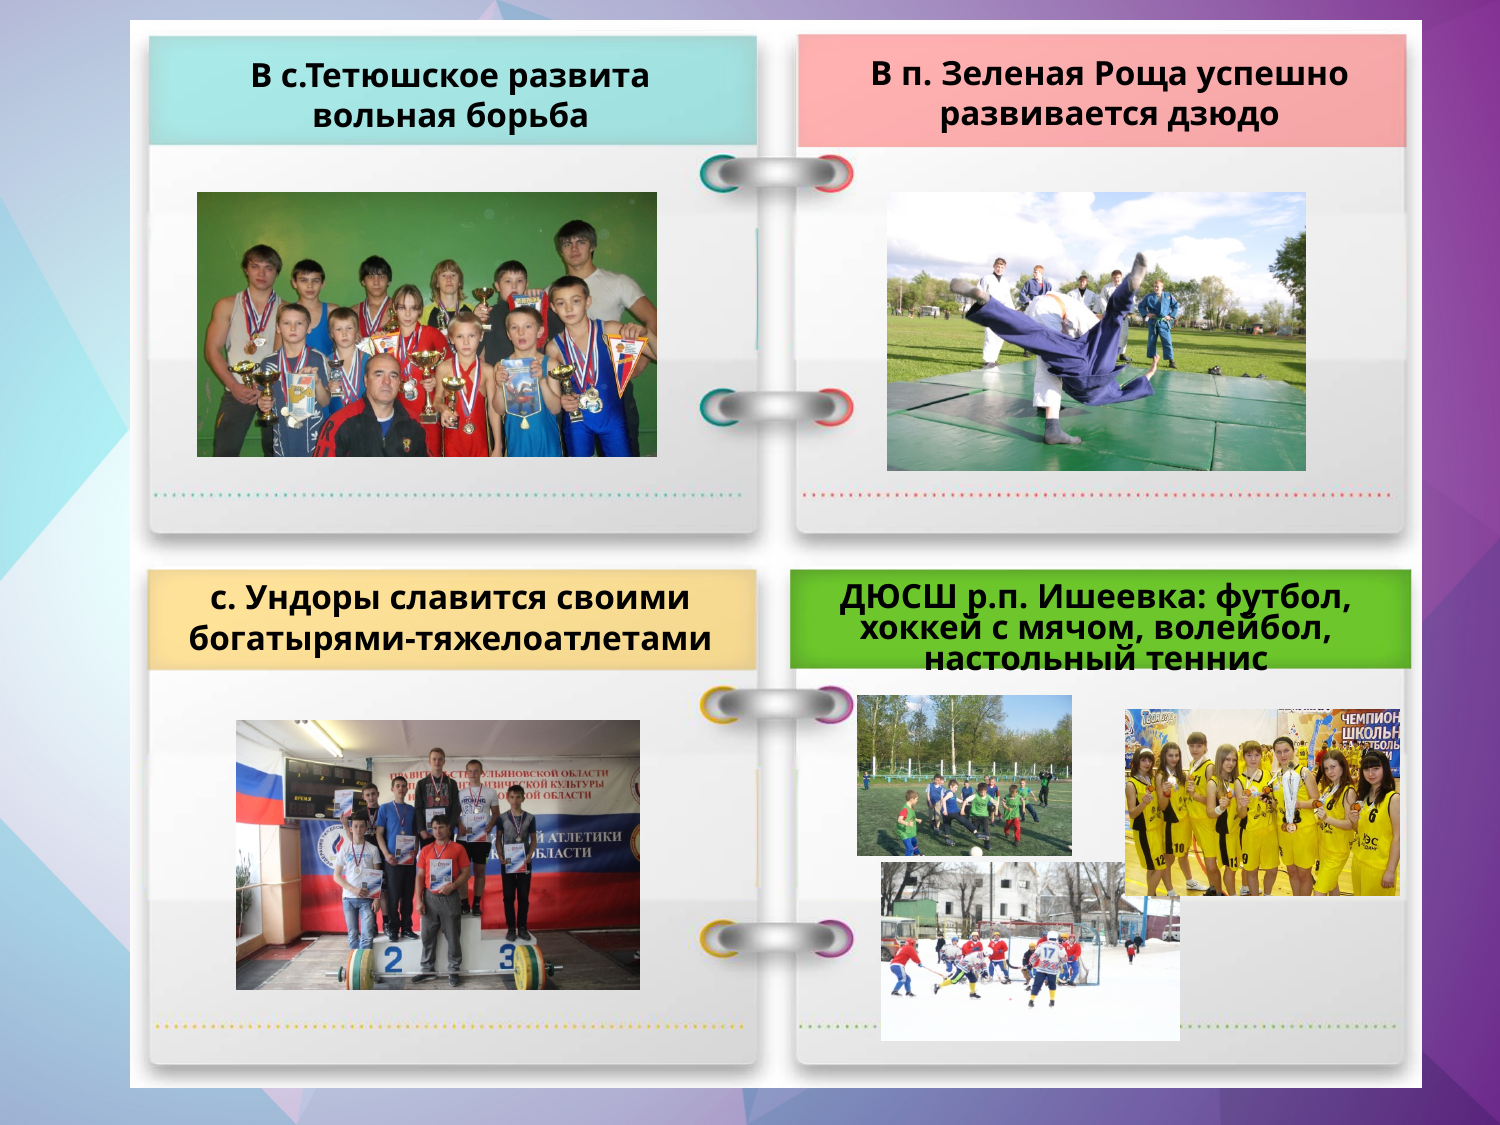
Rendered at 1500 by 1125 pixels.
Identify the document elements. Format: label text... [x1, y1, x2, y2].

text_box с. Ундоры славится своими богатырями-тяжелоатлетами [160, 569, 741, 666]
text_box В с.Тетюшское развита вольная борьба [160, 46, 741, 143]
text_box В п. Зеленая Роща успешно развивается дзюдо [798, 44, 1422, 141]
picture [130, 20, 1422, 1088]
text_box ДЮСШ р.п. Ишеевка: футбол, хоккей с мячом, волейбол, настольный теннис [730, 576, 1463, 686]
